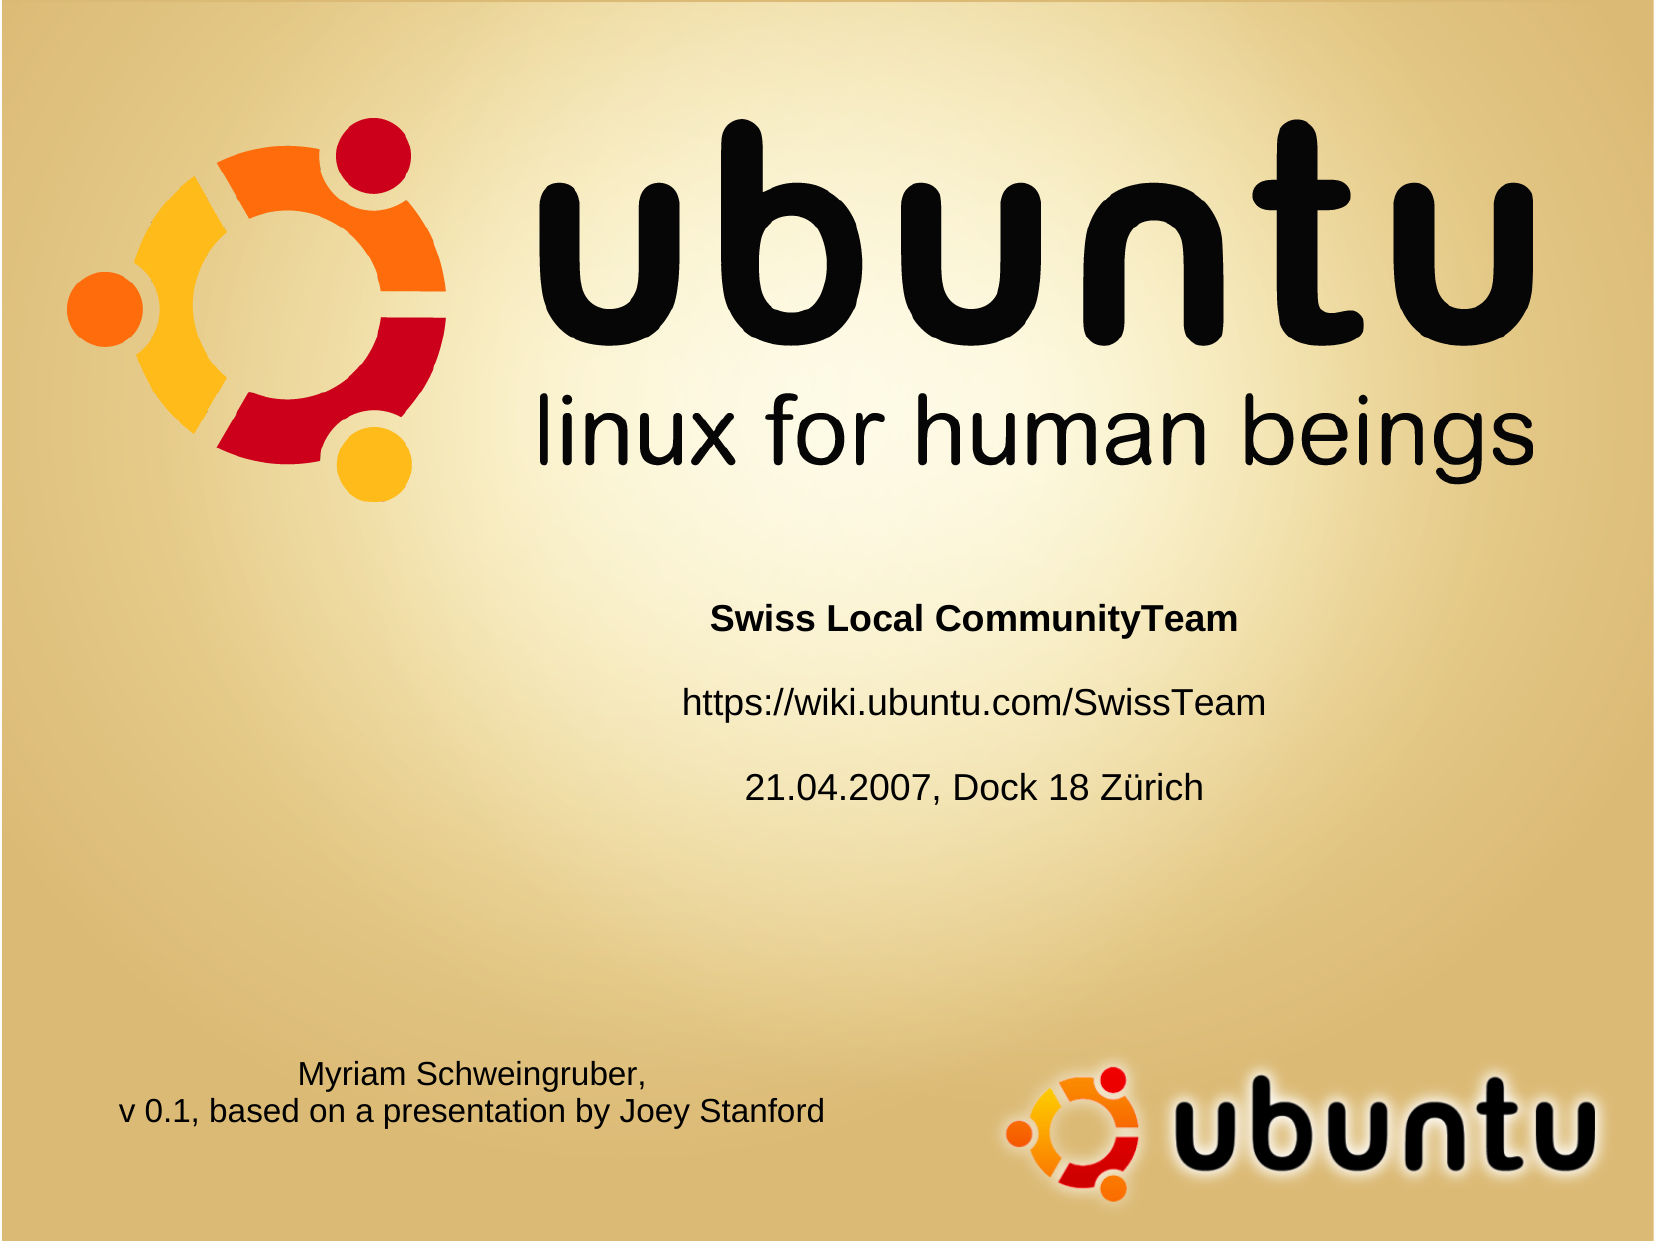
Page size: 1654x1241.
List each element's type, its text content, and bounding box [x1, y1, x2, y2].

picture [2, 0, 1654, 1241]
text_box Swiss Local CommunityTeam https://wiki.ubuntu.com/SwissTeam 21.04.2007, Dock 18 Zürich [531, 590, 1418, 886]
title Myriam Schweingruber, v 0.1, based on a presentation by Joey Stanford [59, 1003, 886, 1182]
